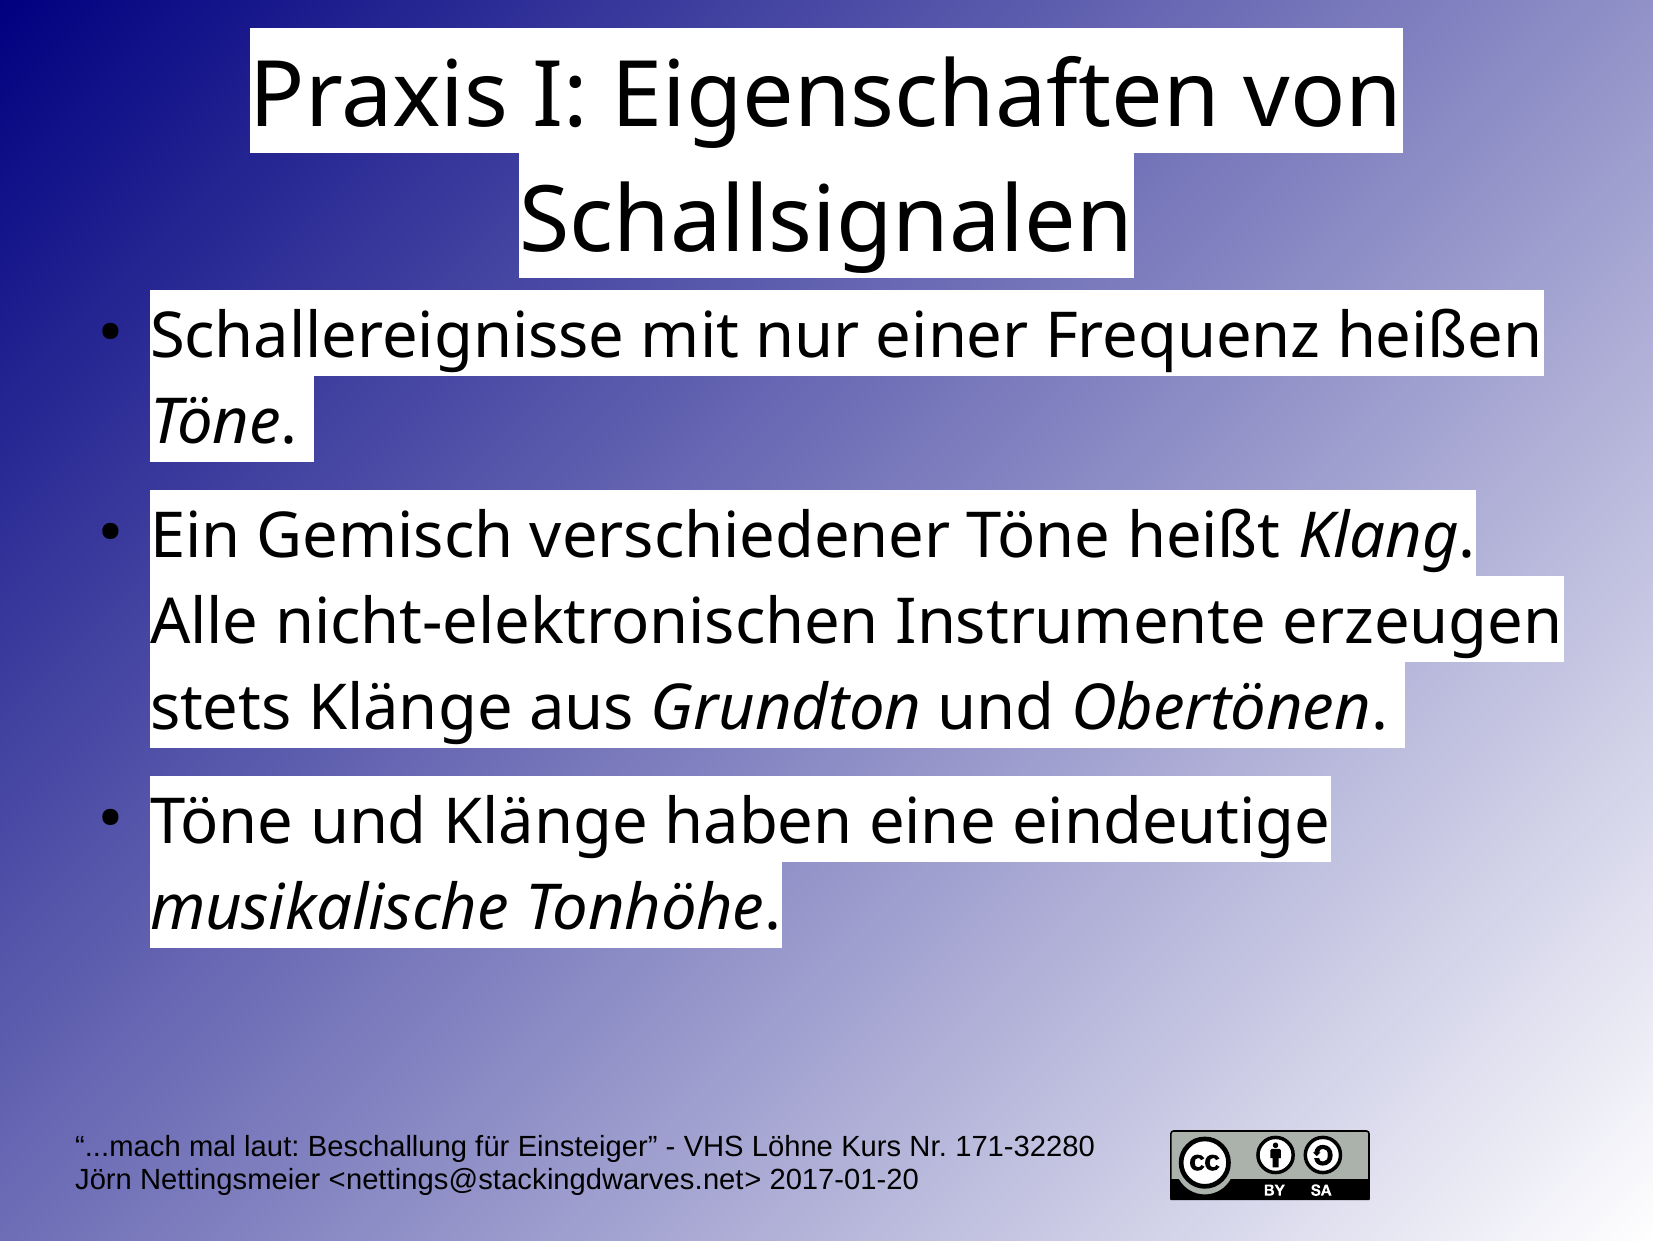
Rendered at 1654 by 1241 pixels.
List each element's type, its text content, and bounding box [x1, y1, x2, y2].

list Schallereignisse mit nur einer Frequenz heißen Töne. Ein Gemisch verschiedener Töne heißt Klang. Alle nicht-elektronischen Instrumente erzeugen stets Klänge aus Grundton und Obertönen. Töne und Klänge haben eine eindeutige musikalische Tonhöhe. [82, 290, 1571, 1010]
title Praxis I: Eigenschaften von Schallsignalen [82, 27, 1571, 279]
